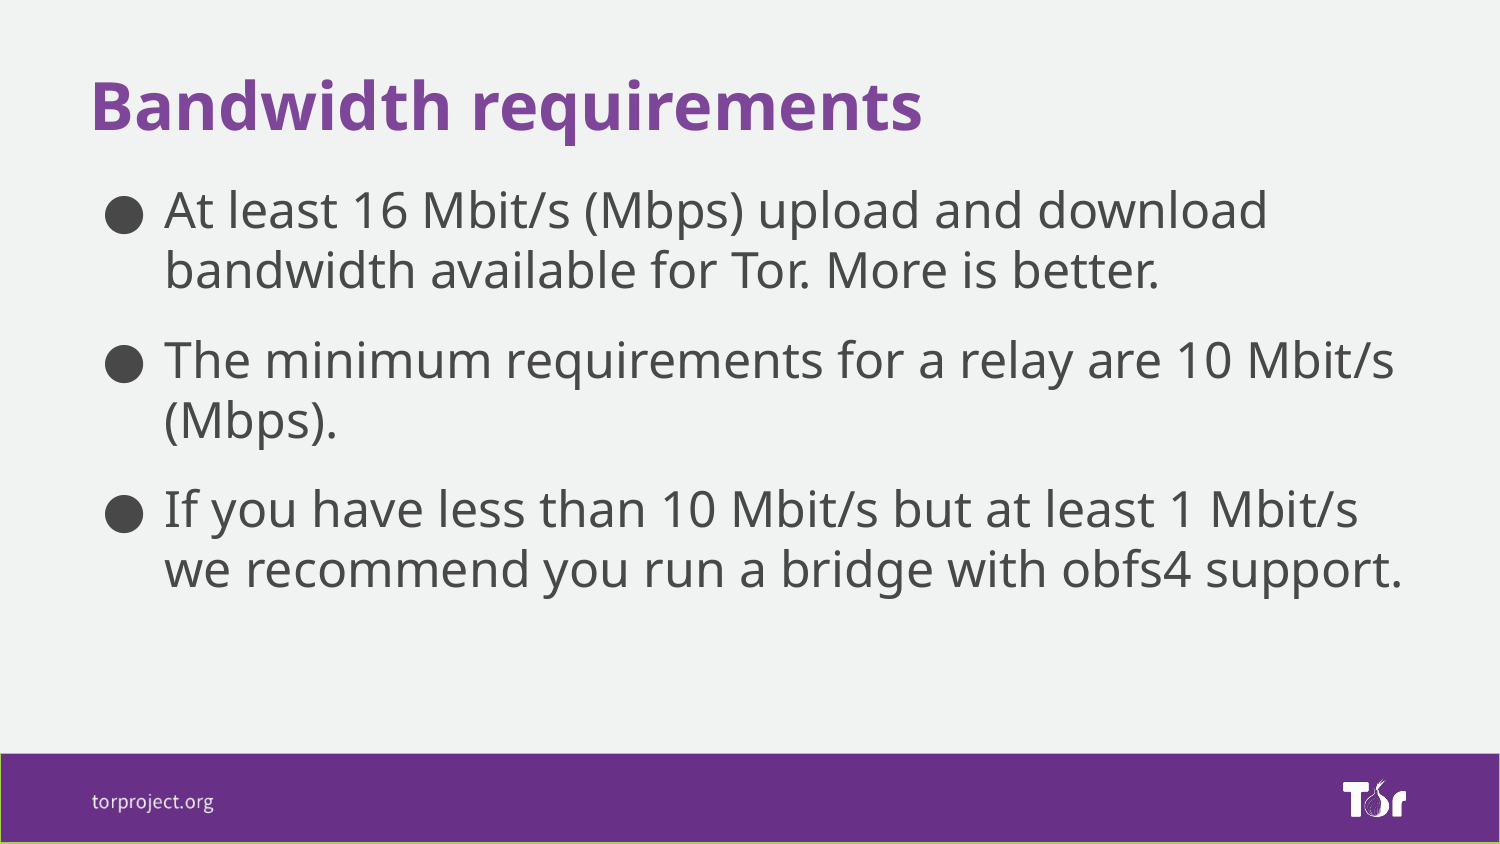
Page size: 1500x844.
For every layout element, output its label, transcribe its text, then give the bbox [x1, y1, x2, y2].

text_box Bandwidth requirements [75, 33, 1425, 171]
picture [75, 780, 604, 821]
text_box At least 16 Mbit/s (Mbps) upload and download bandwidth available for Tor. More is better. The minimum requirements for a relay are 10 Mbit/s (Mbps). If you have less than 10 Mbit/s but at least 1 Mbit/s we recommend you run a bridge with obfs4 support. [75, 171, 1425, 728]
picture [1343, 778, 1406, 817]
